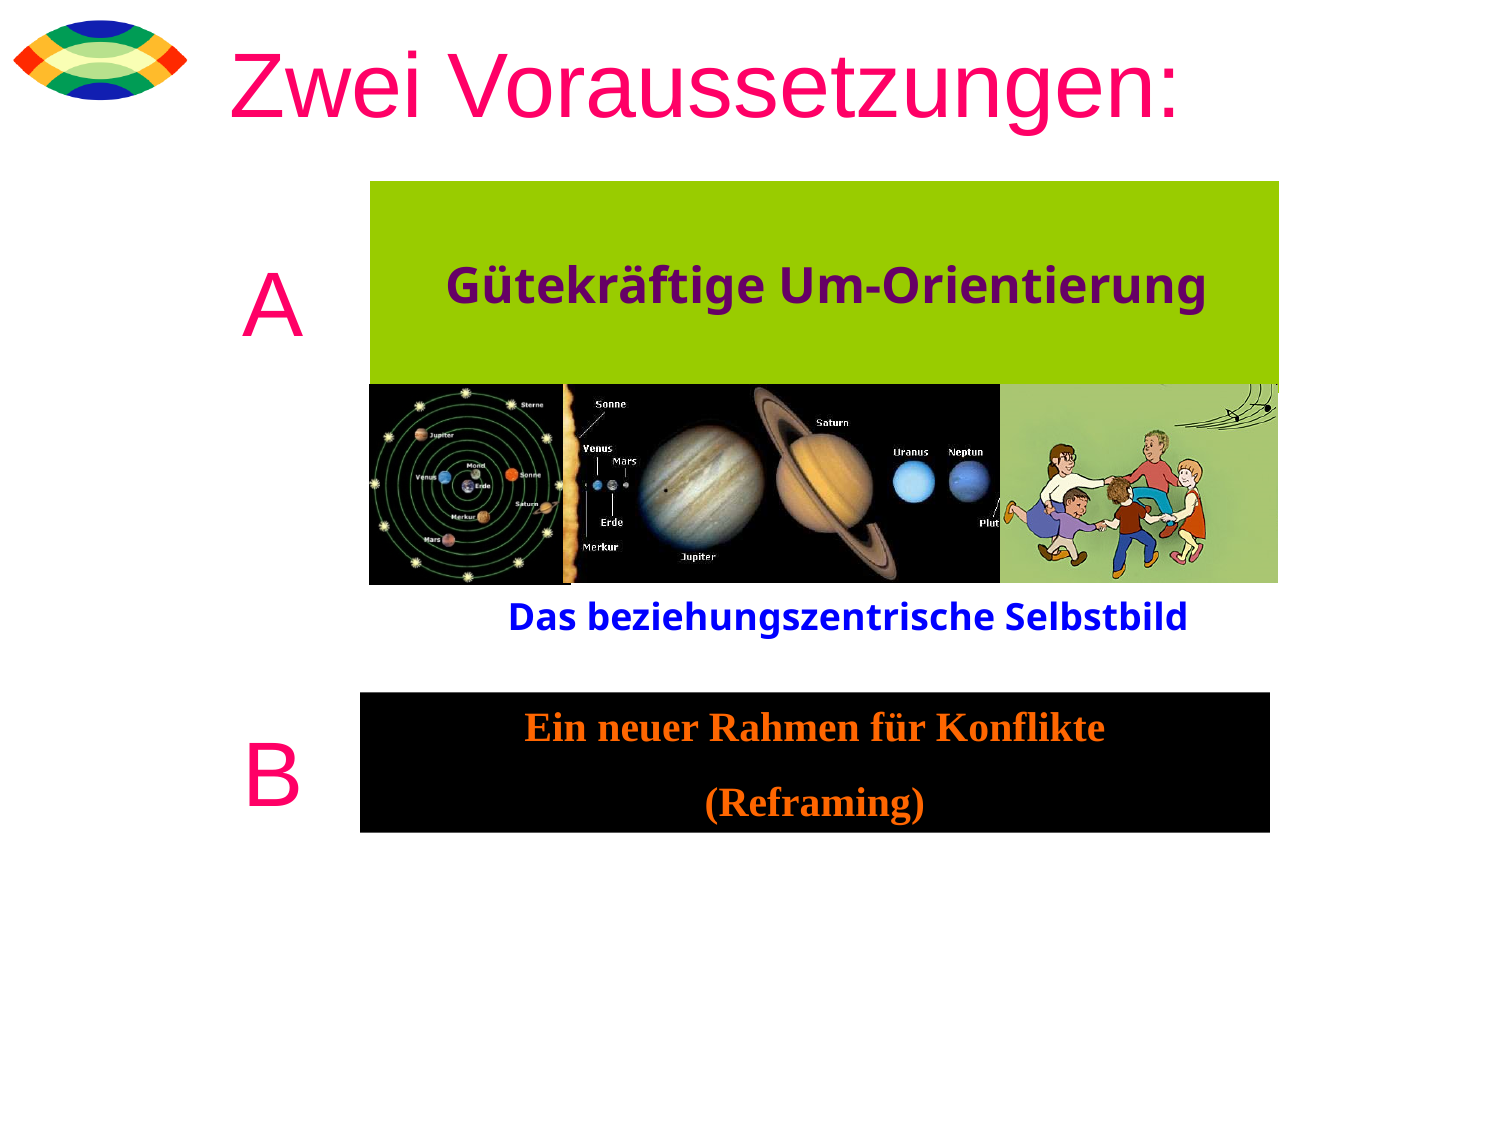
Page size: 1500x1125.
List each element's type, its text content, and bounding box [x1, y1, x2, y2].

picture [5, 7, 112, 113]
text_box Zwei Voraussetzungen: A B [112, 0, 1423, 1070]
